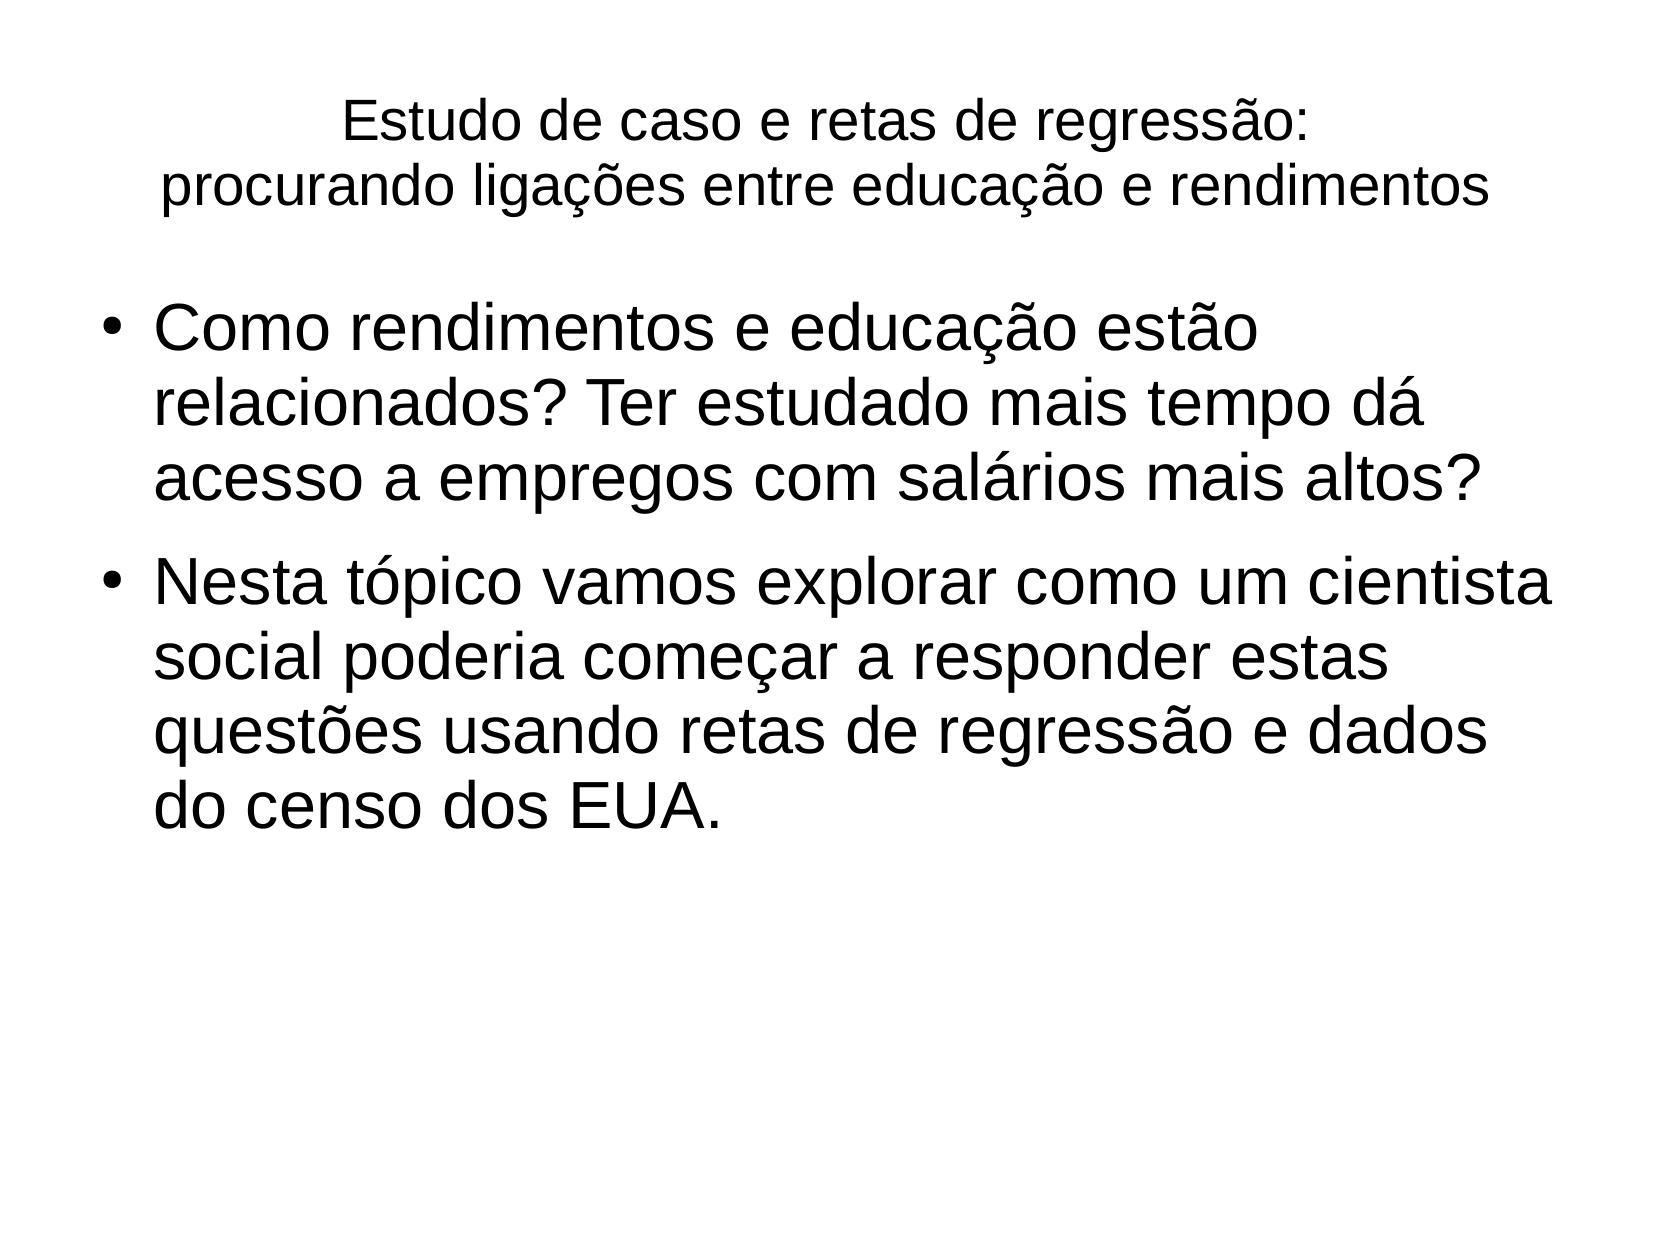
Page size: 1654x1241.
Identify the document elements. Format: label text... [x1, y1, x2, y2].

title Estudo de caso e retas de regressão: procurando ligações entre educação e rendimentos [82, 49, 1571, 257]
list Como rendimentos e educação estão relacionados? Ter estudado mais tempo dá acesso a empregos com salários mais altos? Nesta tópico vamos explorar como um cientista social poderia começar a responder estas questões usando retas de regressão e dados do censo dos EUA. [82, 290, 1571, 1010]
